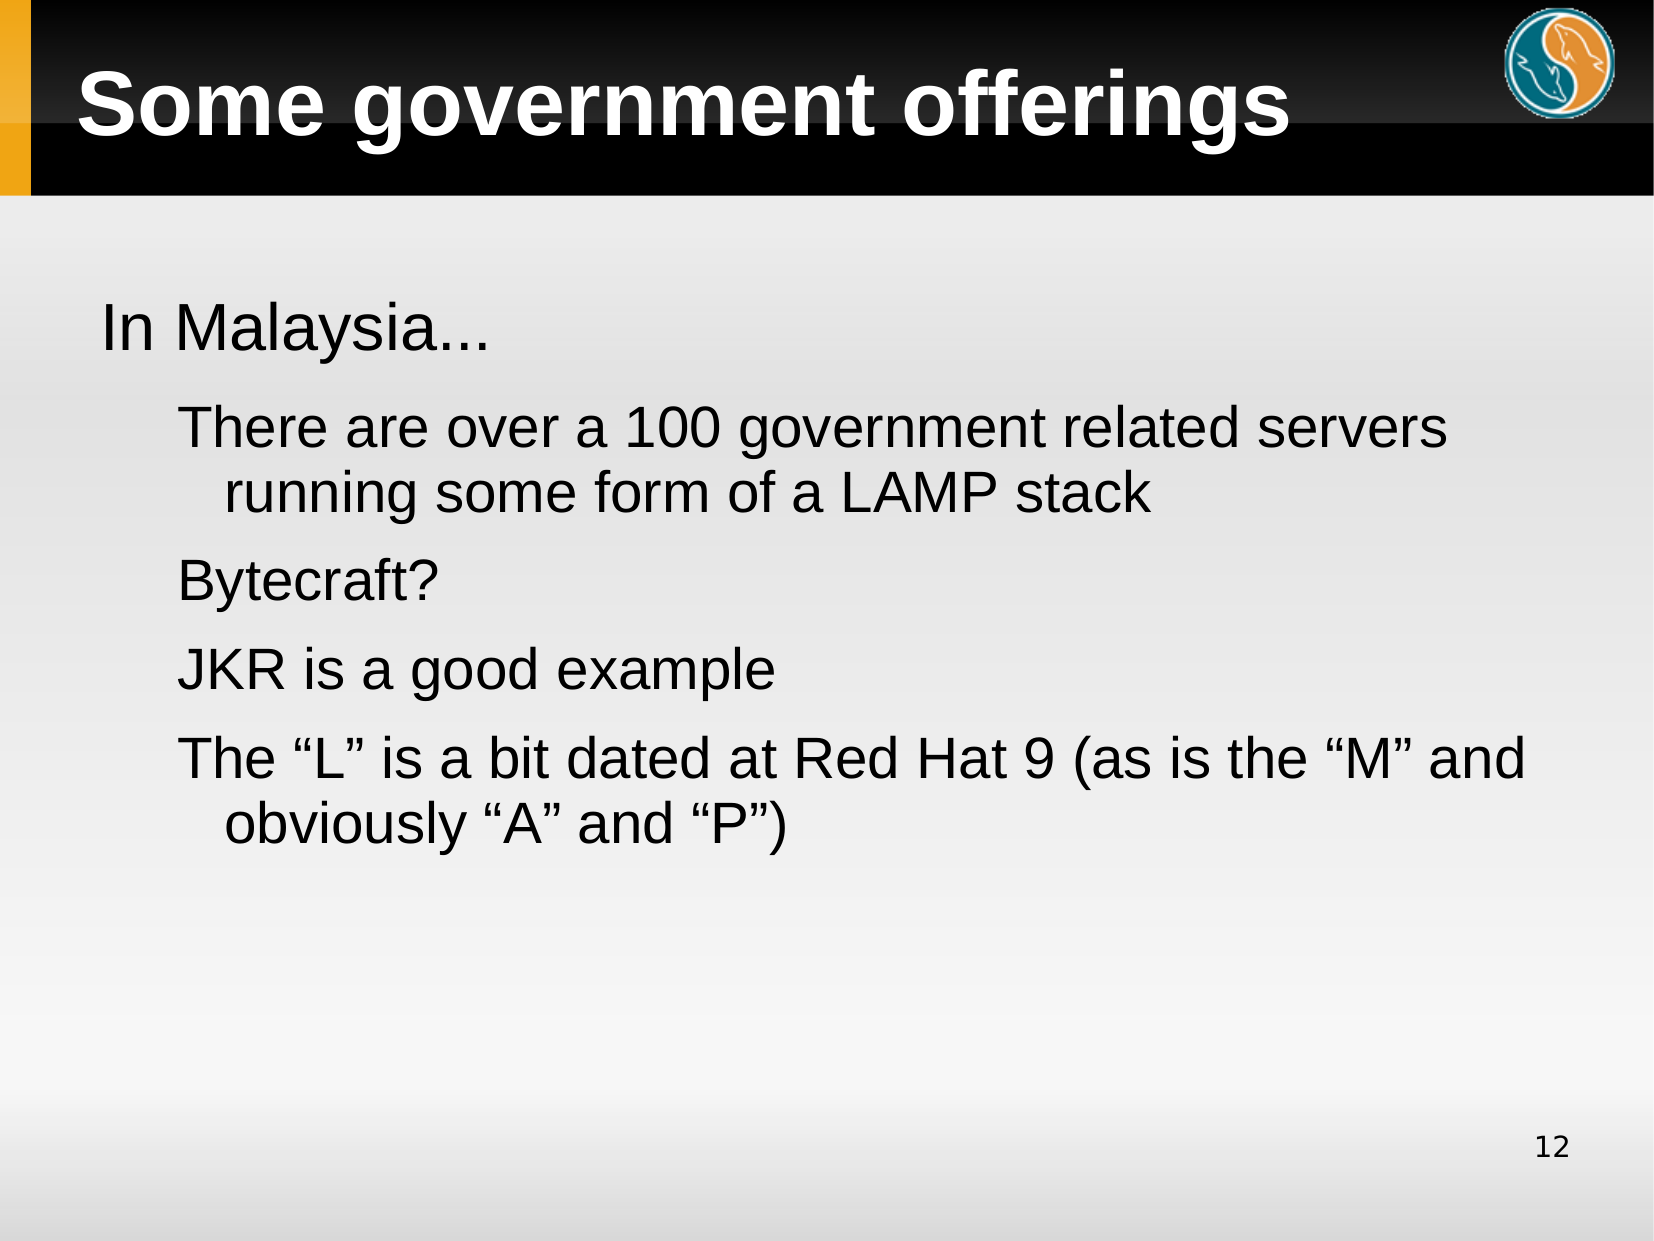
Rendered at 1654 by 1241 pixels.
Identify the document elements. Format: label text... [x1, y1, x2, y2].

picture [0, 0, 1654, 1241]
list In Malaysia... There are over a 100 government related servers running some form of a LAMP stack Bytecraft? JKR is a good example The “L” is a bit dated at Red Hat 9 (as is the “M” and obviously “A” and “P”) [82, 290, 1571, 1094]
title Some government offerings [76, 0, 1565, 208]
